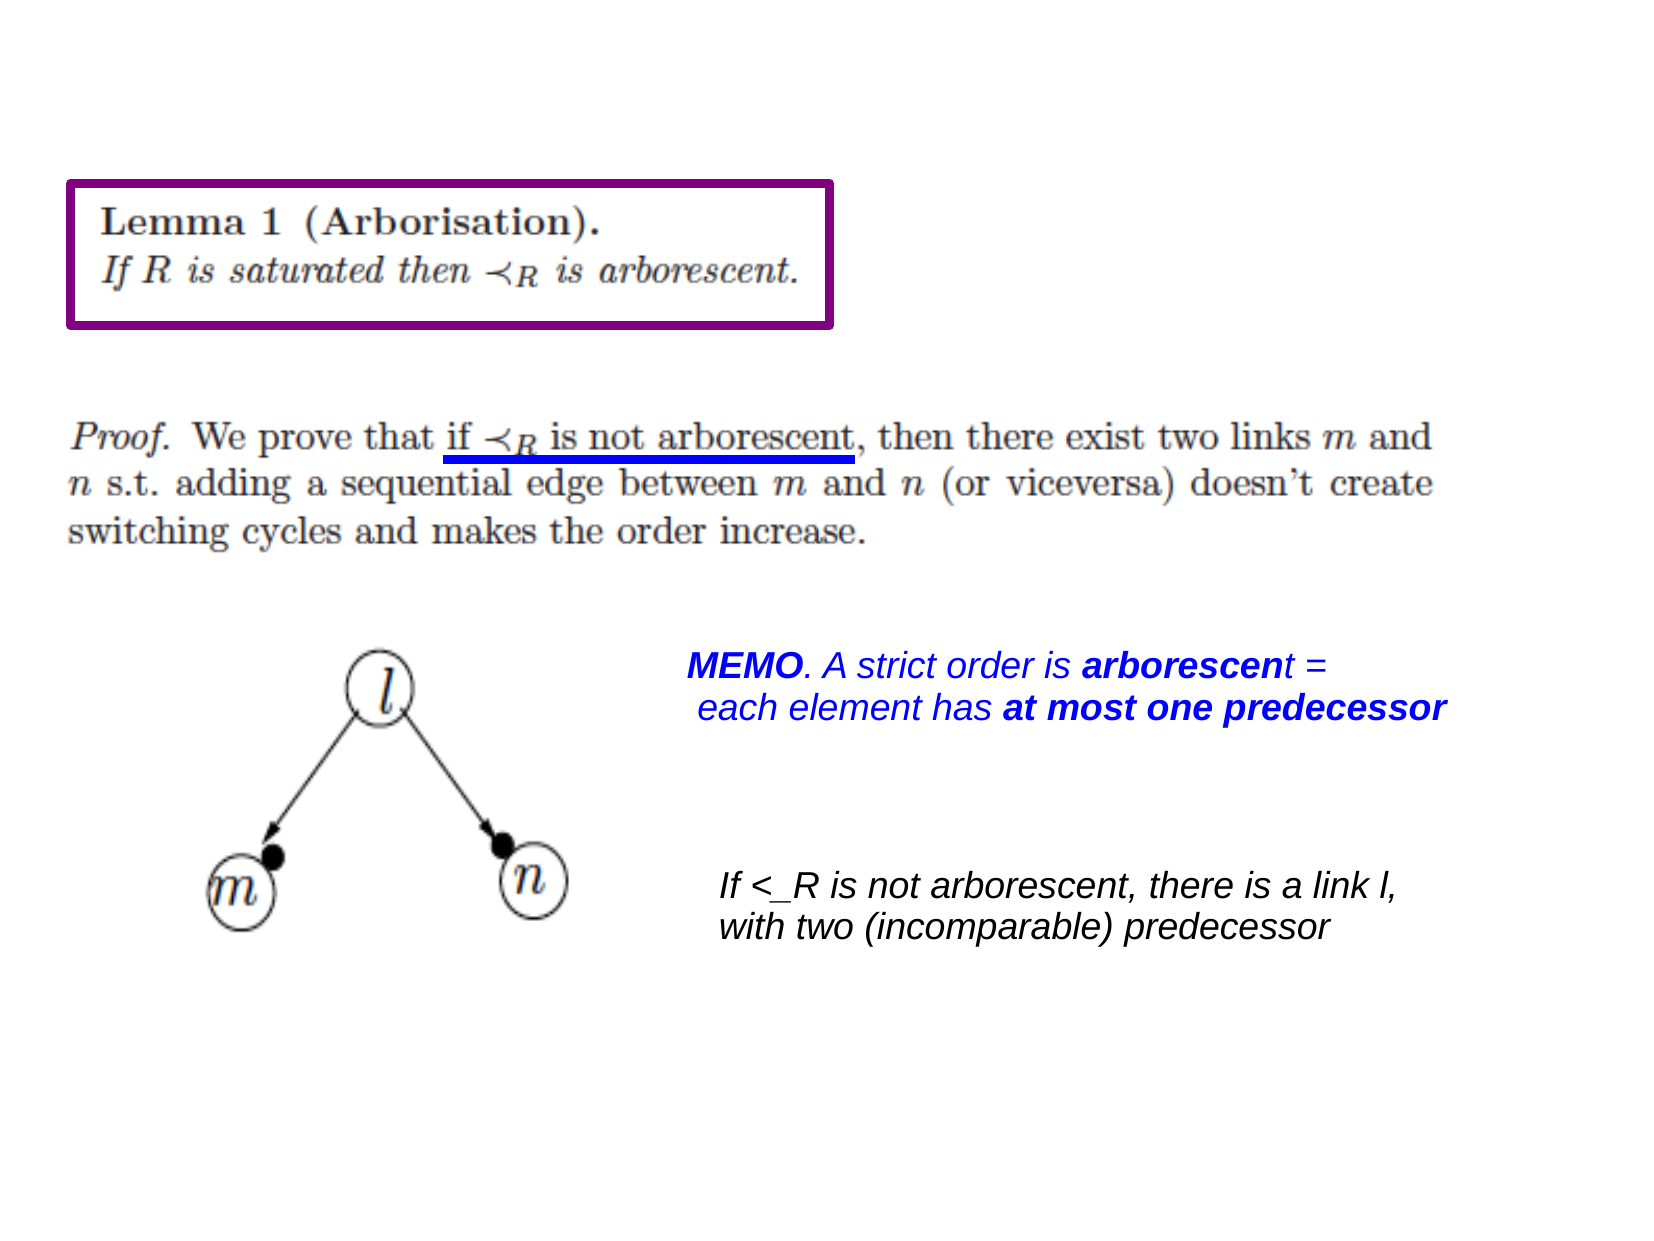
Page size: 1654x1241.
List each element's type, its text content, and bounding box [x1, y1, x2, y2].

text_box MEMO. A strict order is arborescent = each element has at most one predecessor [672, 637, 1474, 779]
picture [75, 187, 826, 321]
picture [48, 410, 1463, 563]
text_box If <_R is not arborescent, there is a link l, with two (incomparable) predecessor [704, 856, 1415, 956]
picture [112, 599, 638, 1002]
